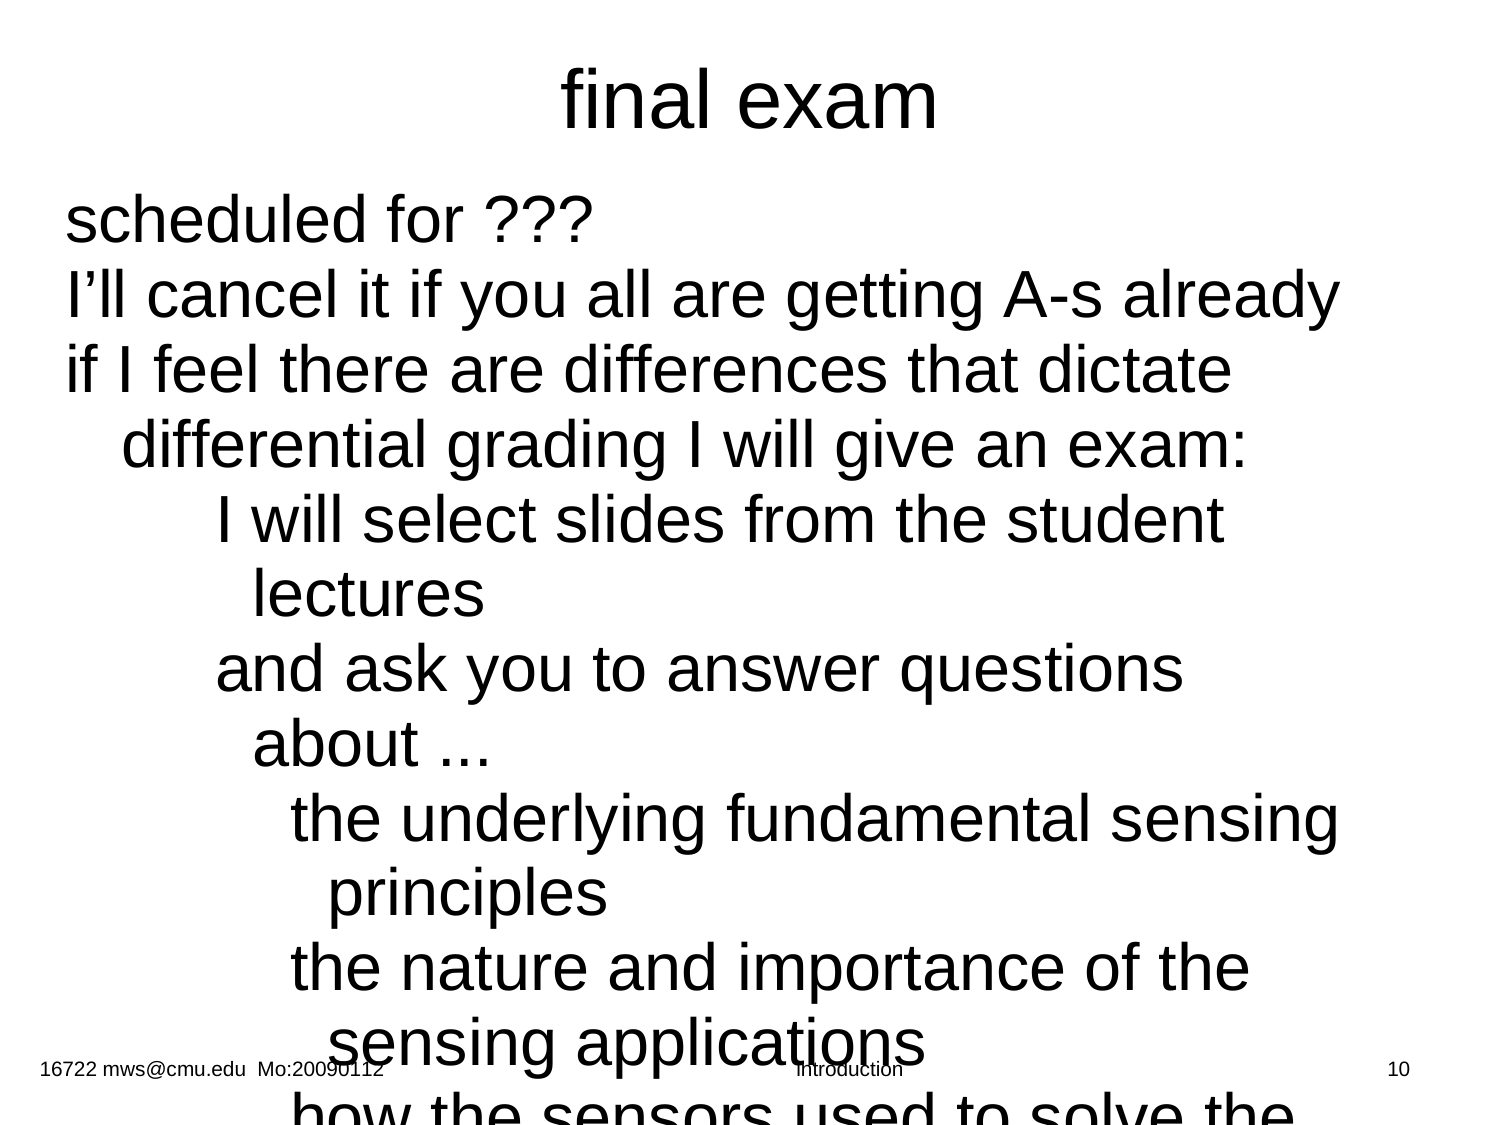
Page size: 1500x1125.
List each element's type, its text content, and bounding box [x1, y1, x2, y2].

list scheduled for ??? I’ll cancel it if you all are getting A-s already if I feel there are differences that dictate differential grading I will give an exam: I will select slides from the student lectures and ask you to answer questions about ... the underlying fundamental sensing principles the nature and importance of the sensing applications how the sensors used to solve the problem actually work is the solution good science & good engineering? [49, 174, 1425, 1125]
title final exam [24, 37, 1476, 163]
